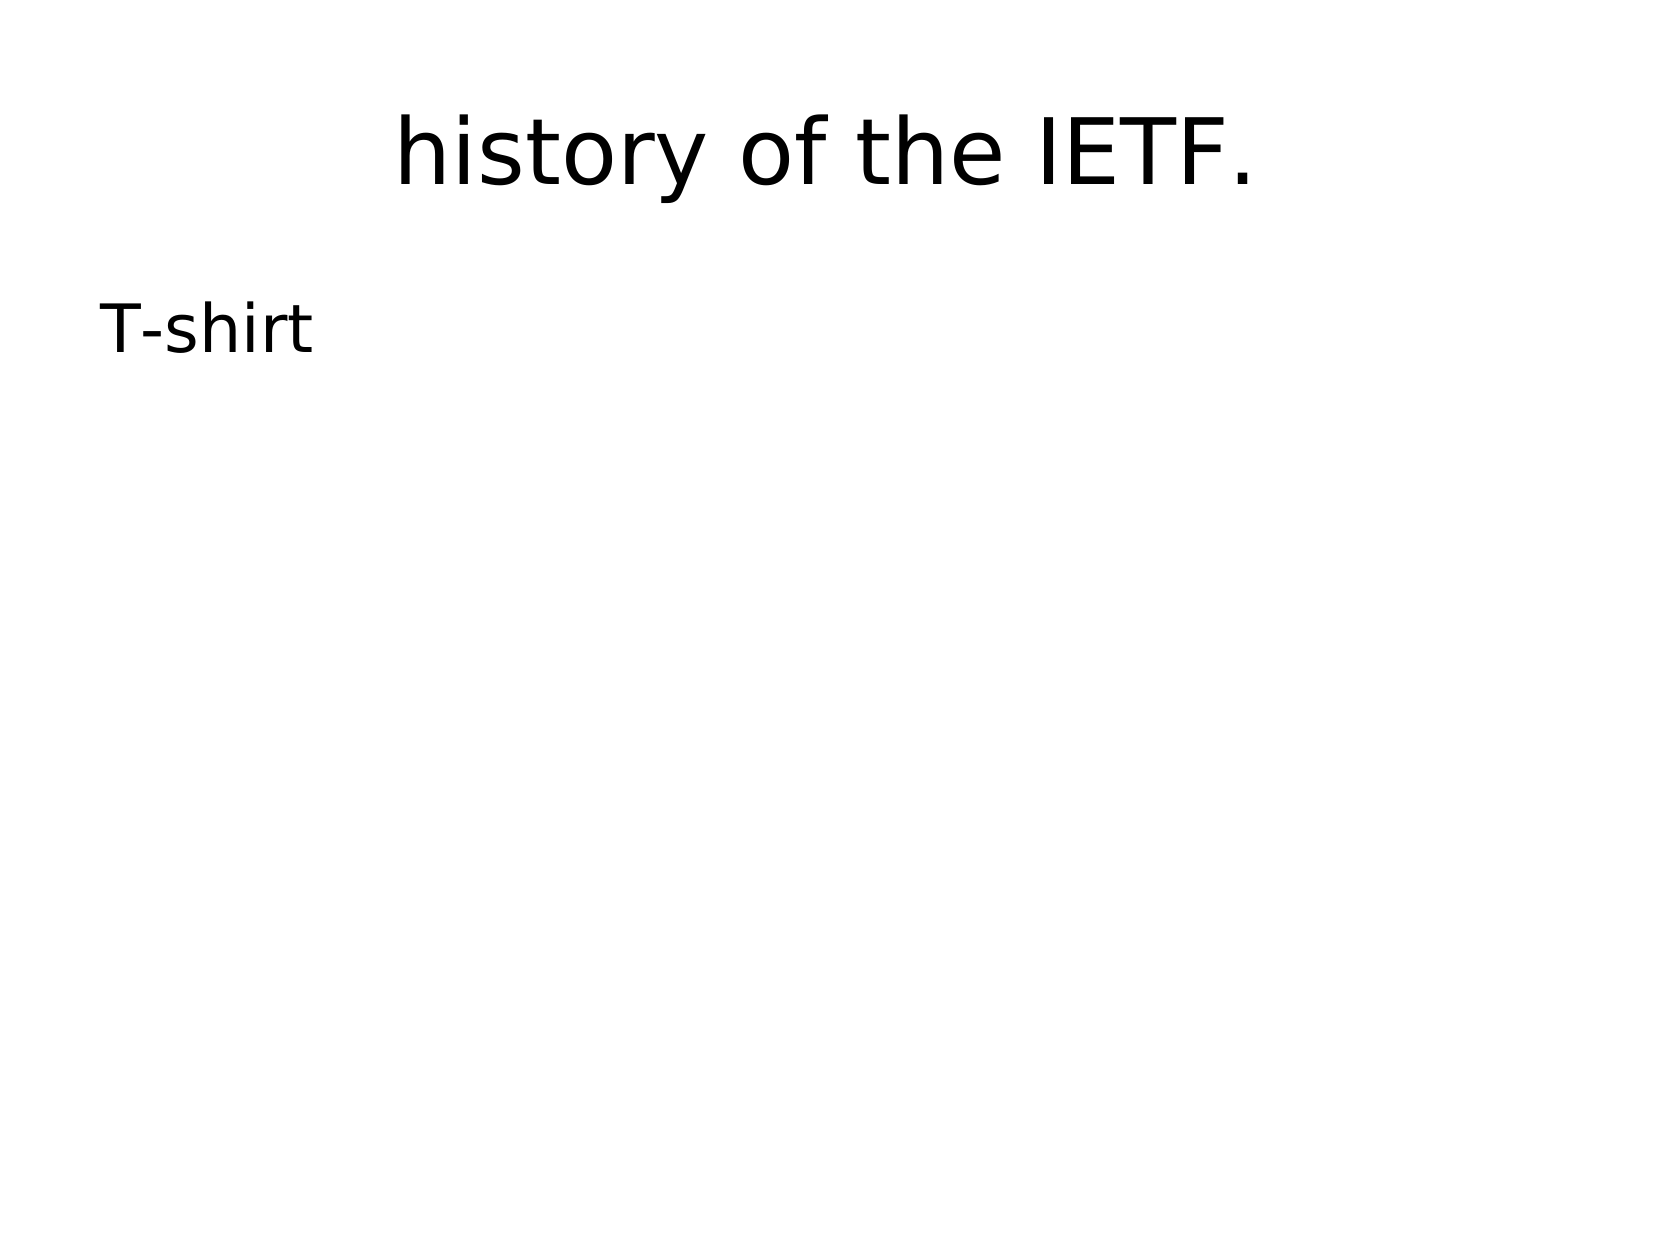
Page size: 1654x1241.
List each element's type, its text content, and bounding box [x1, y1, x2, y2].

title history of the IETF. [82, 49, 1571, 257]
list T-shirt [82, 290, 1571, 1094]
